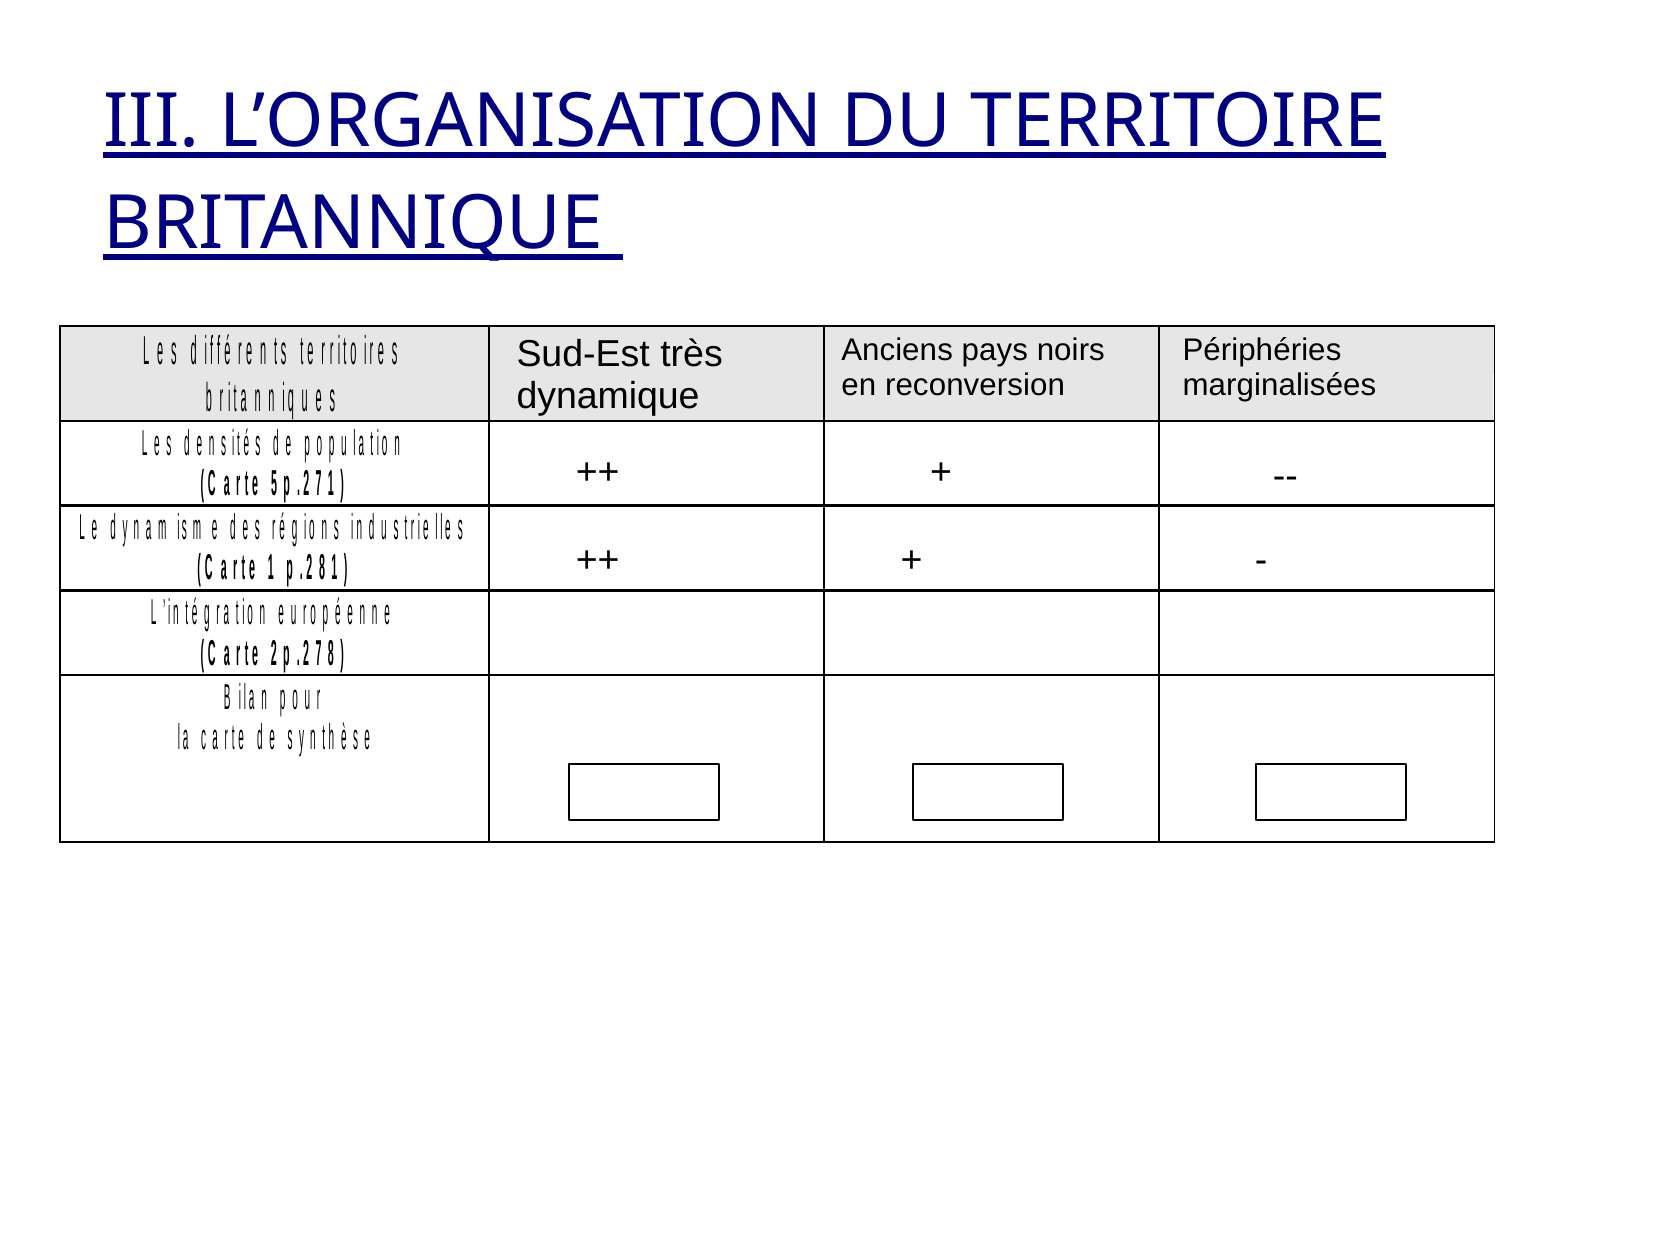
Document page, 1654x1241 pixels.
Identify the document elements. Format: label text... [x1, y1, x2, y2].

text_box Anciens pays noirs en reconversion [826, 324, 1136, 410]
text_box Sud-Est très dynamique [501, 324, 811, 424]
text_box -- [1258, 447, 1406, 505]
picture [59, 324, 1506, 896]
text_box + [915, 442, 1063, 500]
text_box ++ [561, 531, 709, 589]
text_box + [885, 531, 1034, 589]
text_box III. L’ORGANISATION DU TERRITOIRE BRITANNIQUE [88, 58, 1595, 283]
text_box Périphéries marginalisées [1167, 324, 1477, 410]
text_box ++ [561, 442, 709, 500]
text_box - [1240, 531, 1388, 589]
